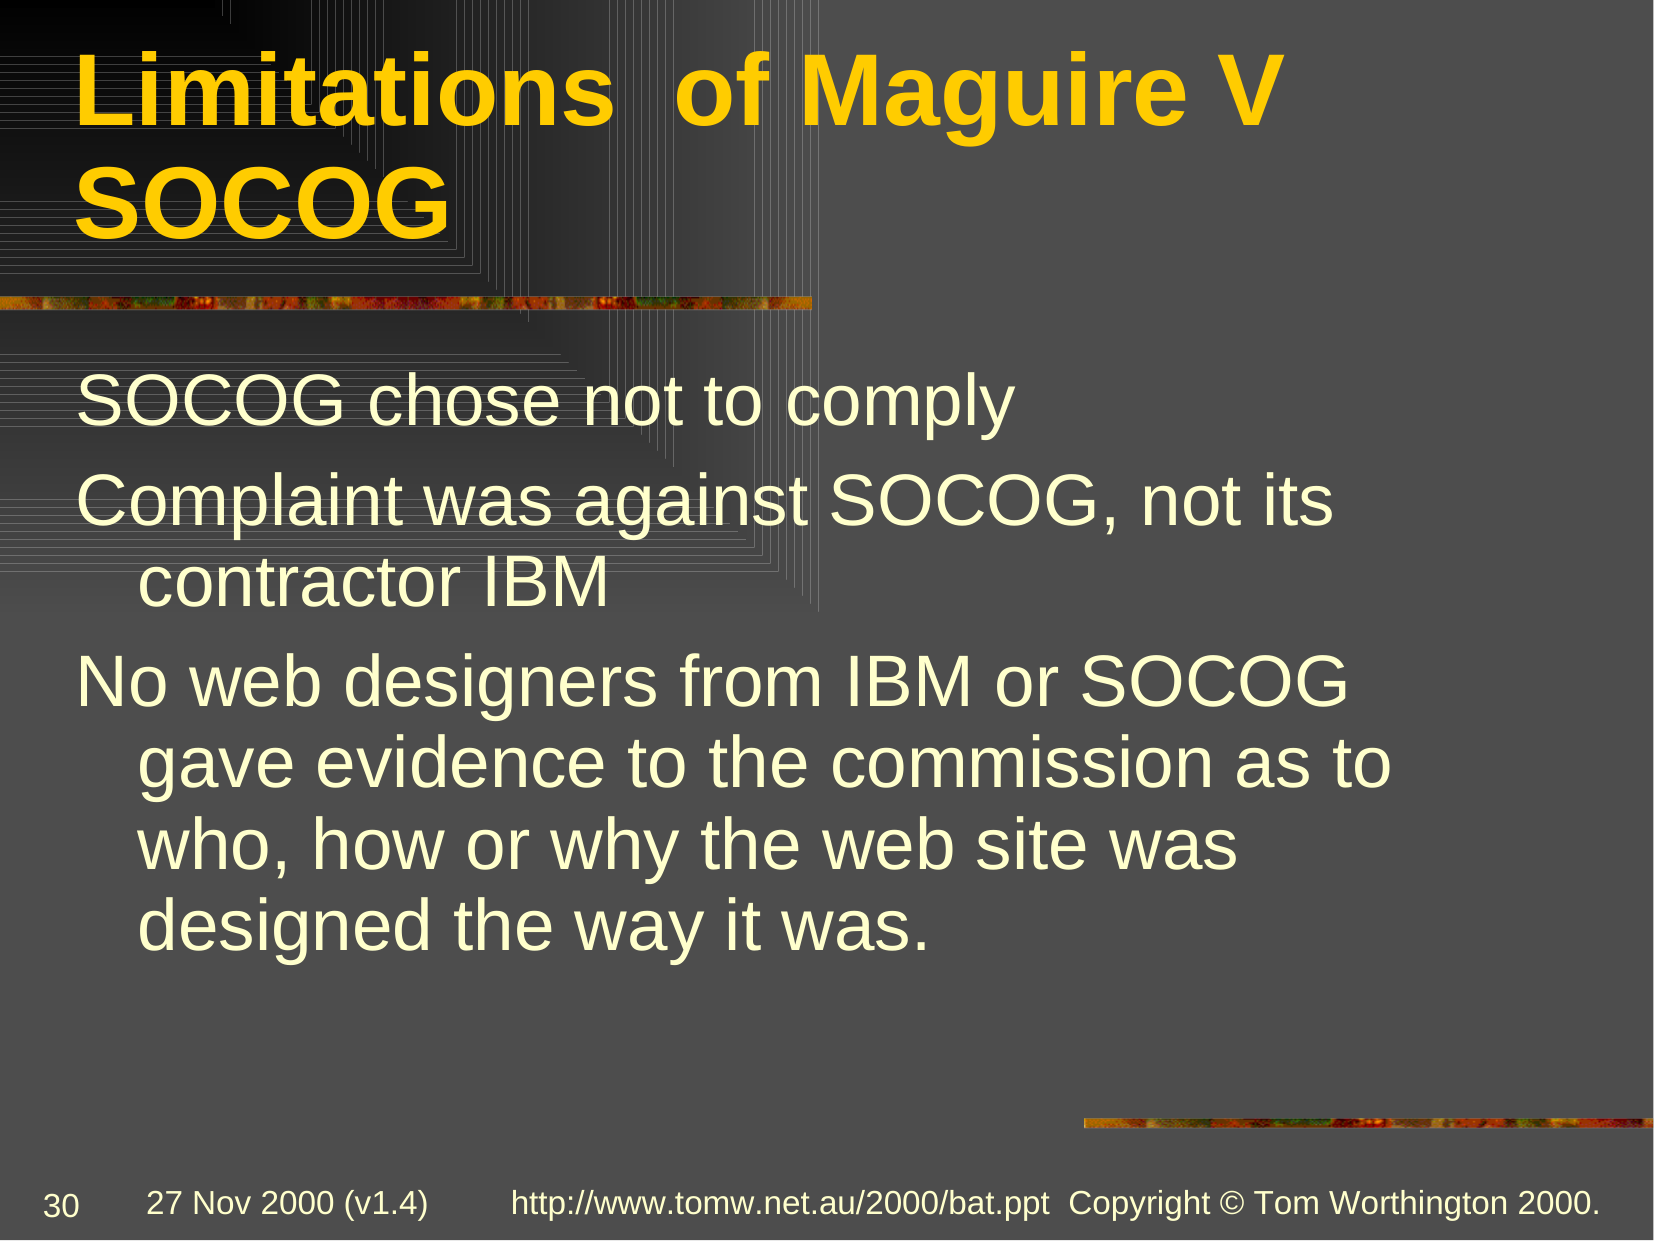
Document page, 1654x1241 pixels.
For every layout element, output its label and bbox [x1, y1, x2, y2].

picture [1084, 1117, 1654, 1131]
picture [0, 295, 812, 314]
